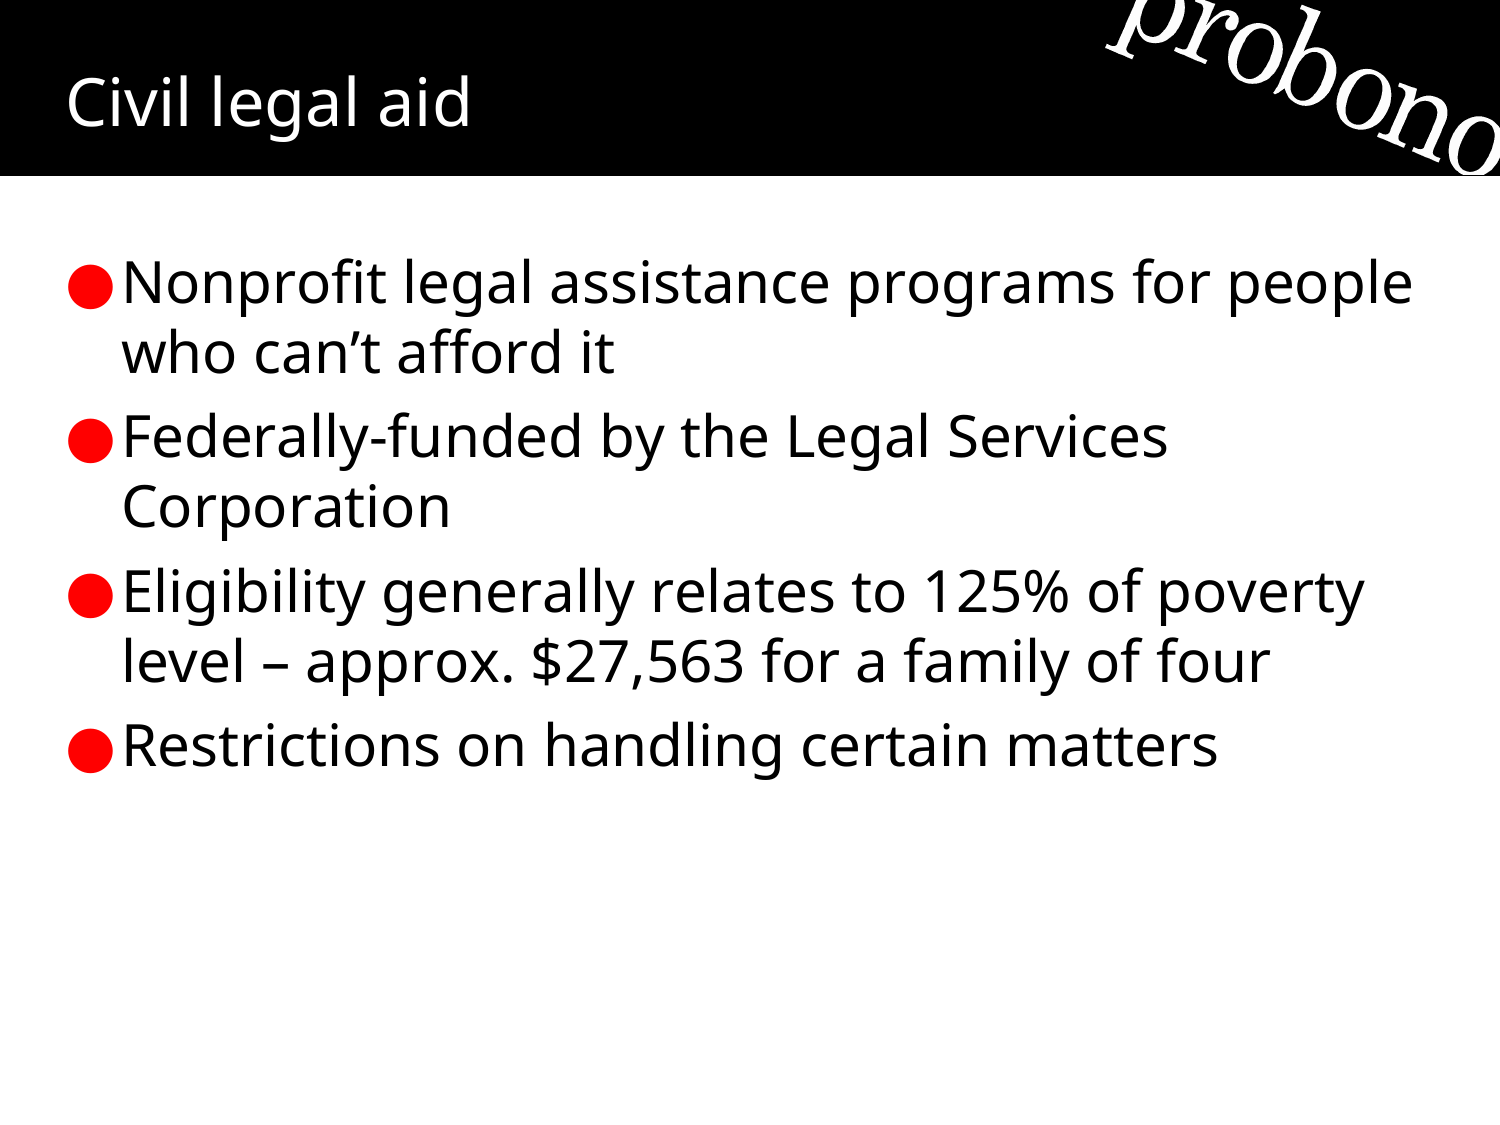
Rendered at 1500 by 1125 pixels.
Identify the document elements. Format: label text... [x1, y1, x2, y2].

title Civil legal aid [50, 49, 1238, 150]
list Nonprofit legal assistance programs for people who can’t afford it Federally-funded by the Legal Services Corporation Eligibility generally relates to 125% of poverty level – approx. $27,563 for a family of four Restrictions on handling certain matters [50, 237, 1450, 976]
